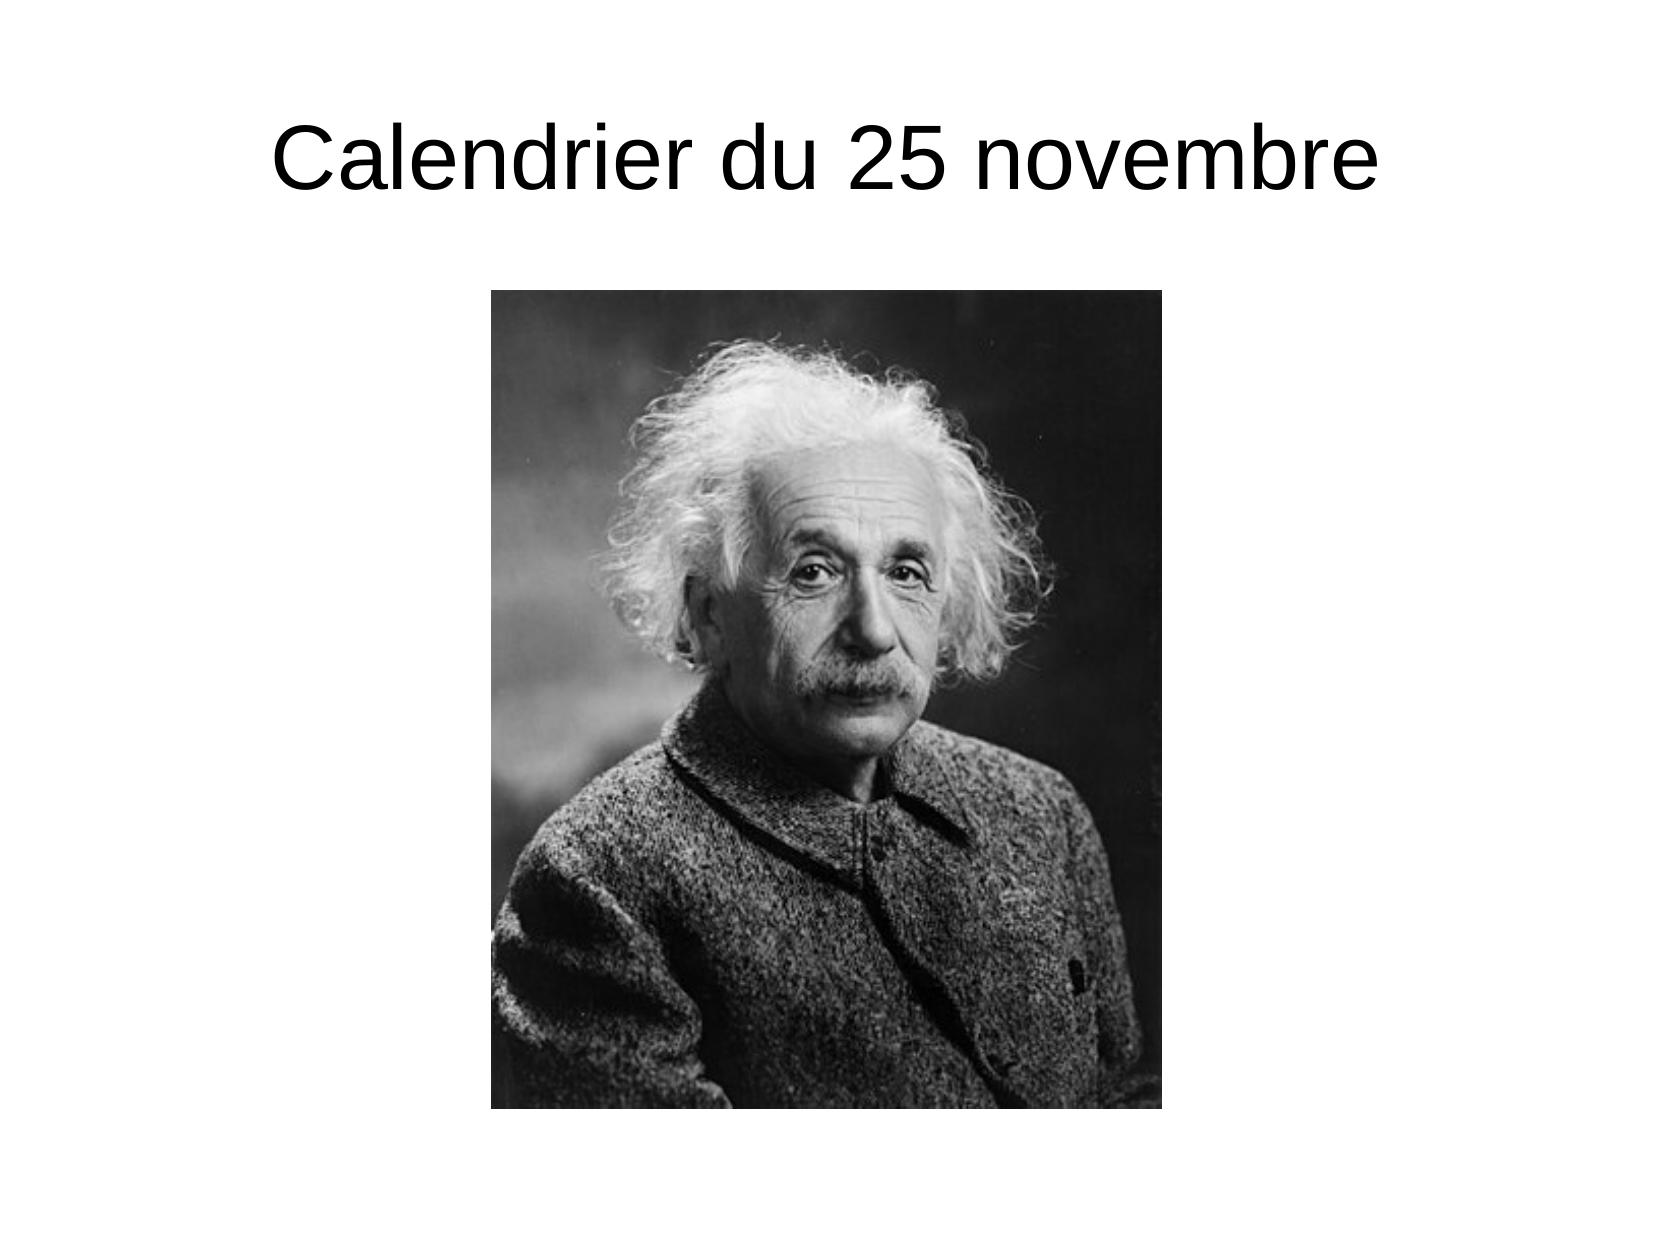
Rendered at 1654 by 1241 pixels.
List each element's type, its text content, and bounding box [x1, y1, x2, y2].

title Calendrier du 25 novembre [82, 49, 1571, 257]
picture [491, 290, 1162, 1109]
